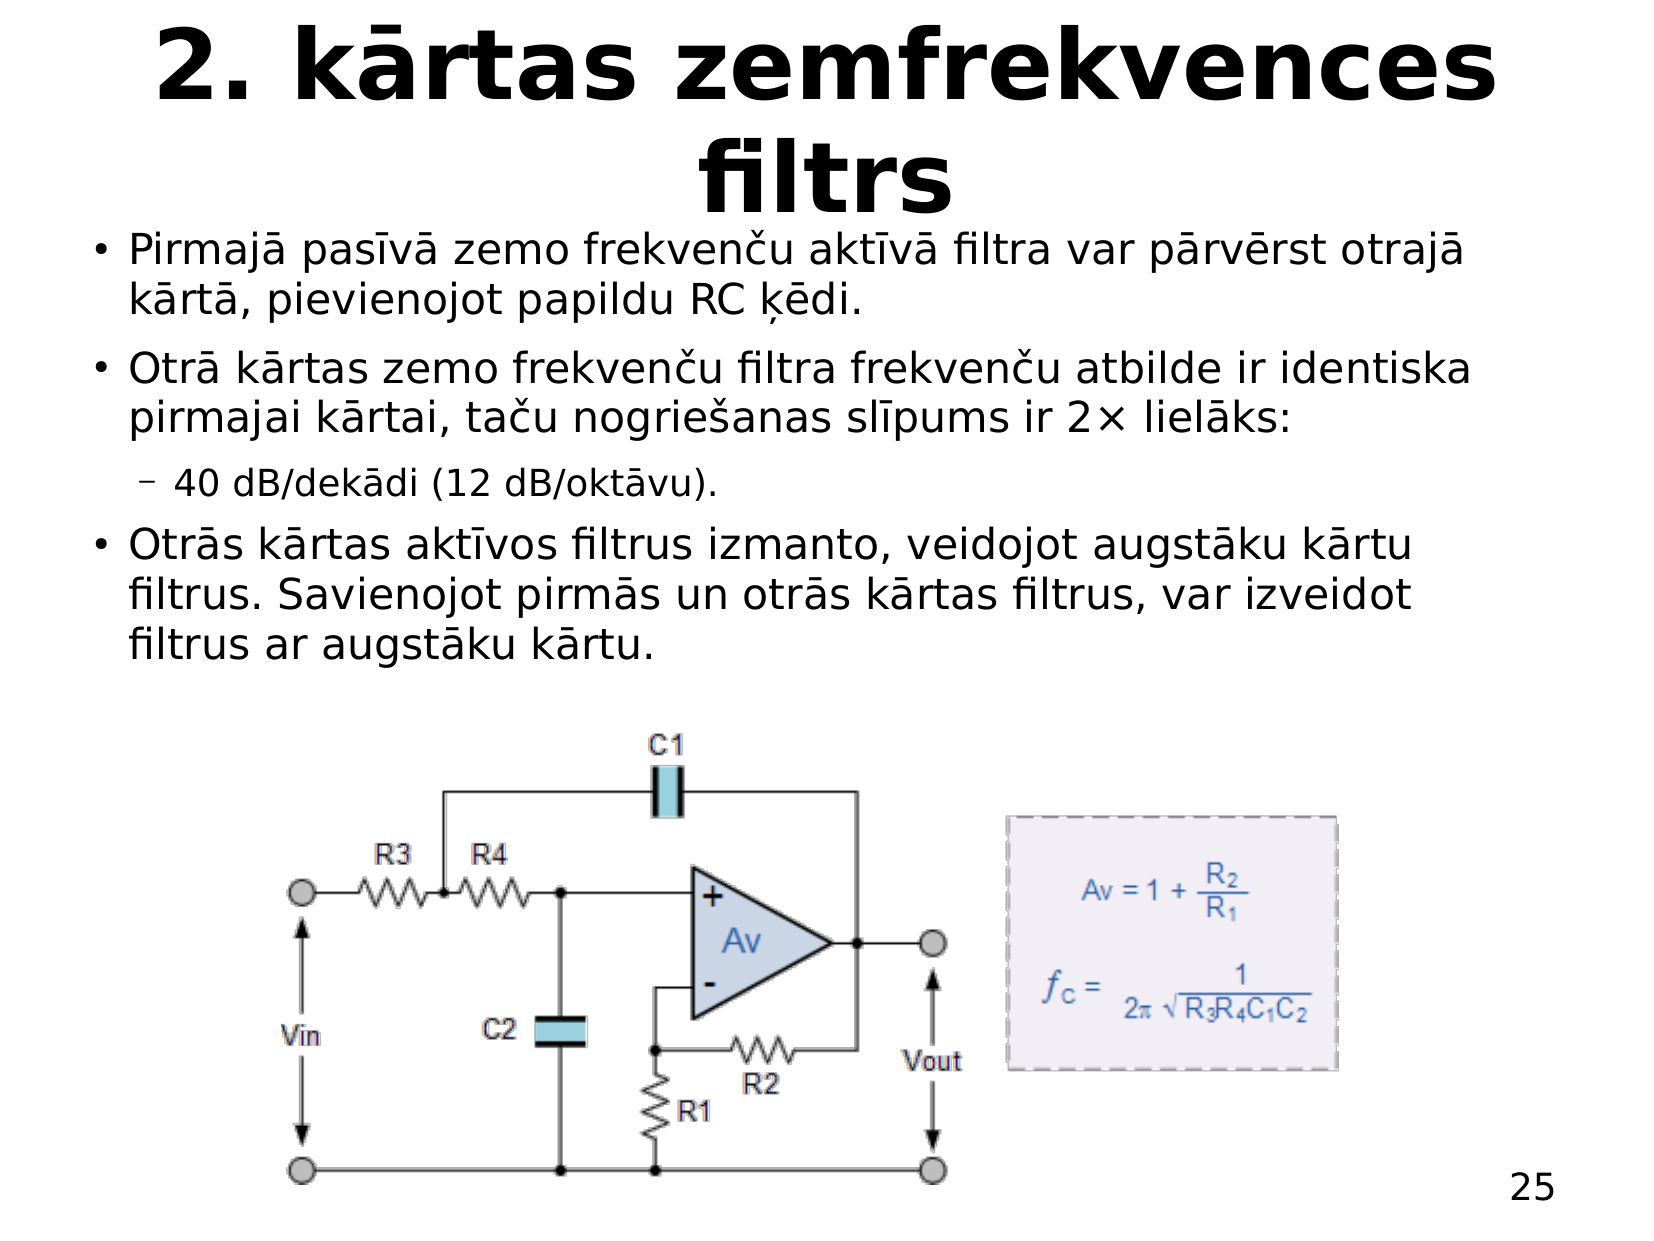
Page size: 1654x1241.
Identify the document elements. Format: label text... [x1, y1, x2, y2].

picture [281, 726, 1339, 1185]
list Pirmajā pasīvā zemo frekvenču aktīvā filtra var pārvērst otrajā kārtā, pievienojot papildu RC ķēdi. Otrā kārtas zemo frekvenču filtra frekvenču atbilde ir identiska pirmajai kārtai, taču nogriešanas slīpums ir 2× lielāks: 40 dB/dekādi (12 dB/oktāvu). Otrās kārtas aktīvos filtrus izmanto, veidojot augstāku kārtu filtrus. Savienojot pirmās un otrās kārtas filtrus, var izveidot filtrus ar augstāku kārtu. [82, 225, 1538, 683]
title 2. kārtas zemfrekvences filtrs [82, 8, 1571, 236]
